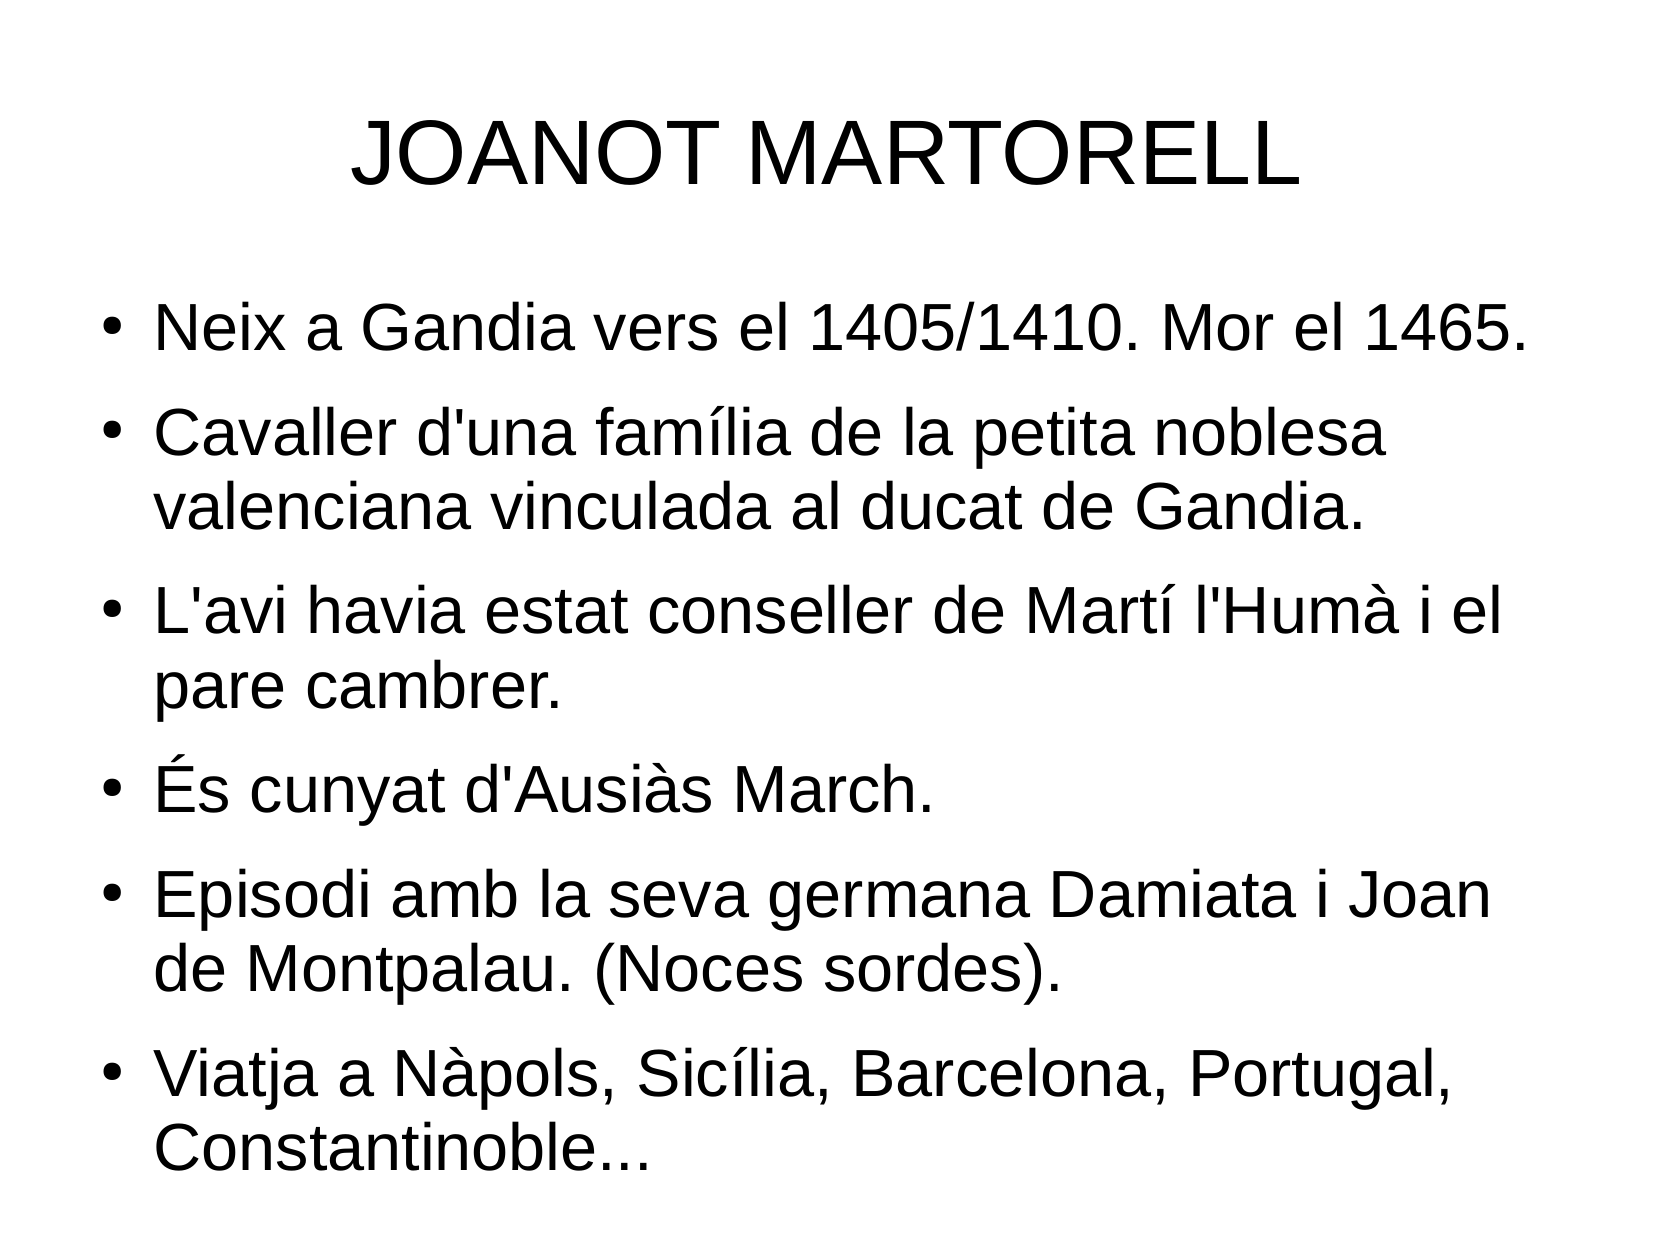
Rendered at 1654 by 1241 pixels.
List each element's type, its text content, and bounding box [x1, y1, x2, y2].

list Neix a Gandia vers el 1405/1410. Mor el 1465. Cavaller d'una família de la petita noblesa valenciana vinculada al ducat de Gandia. L'avi havia estat conseller de Martí l'Humà i el pare cambrer. És cunyat d'Ausiàs March. Episodi amb la seva germana Damiata i Joan de Montpalau. (Noces sordes). Viatja a Nàpols, Sicília, Barcelona, Portugal, Constantinoble... [82, 290, 1571, 1180]
title JOANOT MARTORELL [82, 49, 1571, 257]
